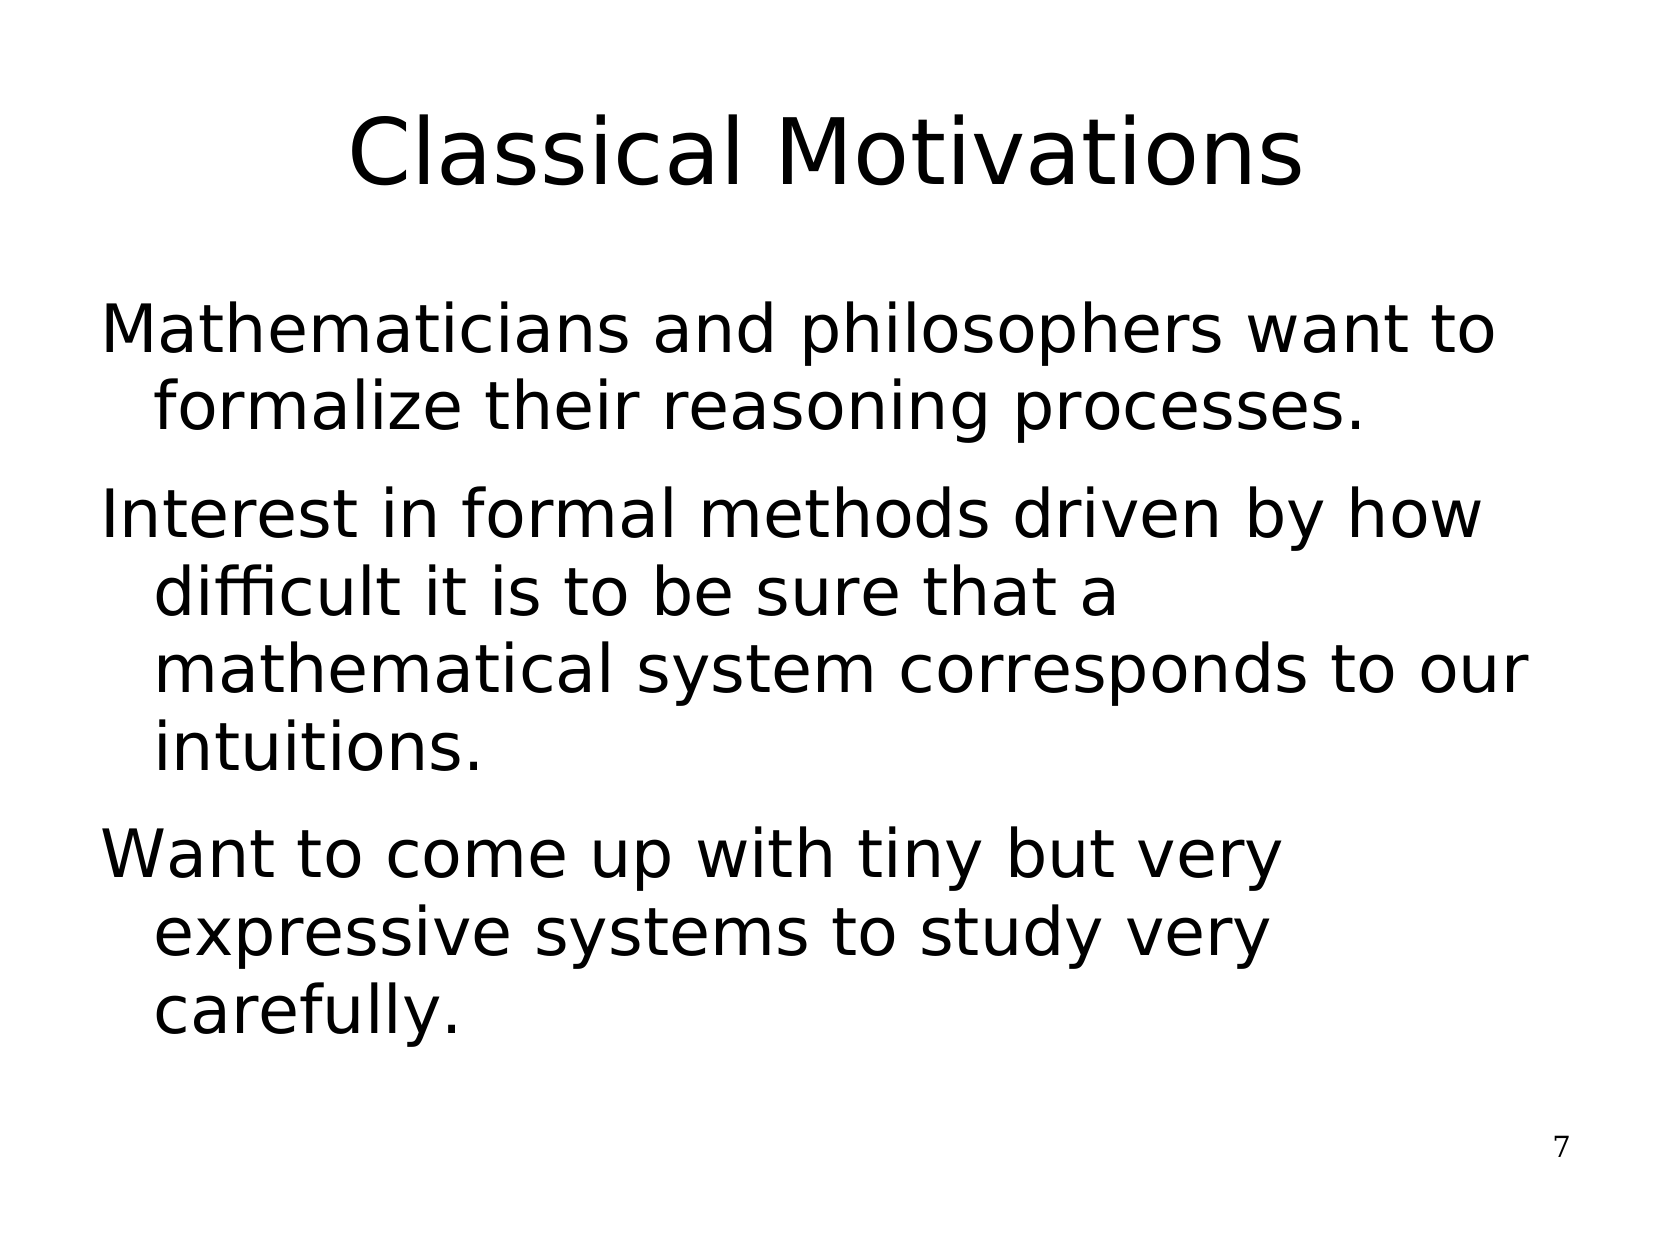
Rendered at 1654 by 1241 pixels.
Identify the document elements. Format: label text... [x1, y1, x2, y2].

list Mathematicians and philosophers want to formalize their reasoning processes. Interest in formal methods driven by how difficult it is to be sure that a mathematical system corresponds to our intuitions. Want to come up with tiny but very expressive systems to study very carefully. [82, 290, 1571, 1109]
title Classical Motivations [82, 49, 1571, 257]
